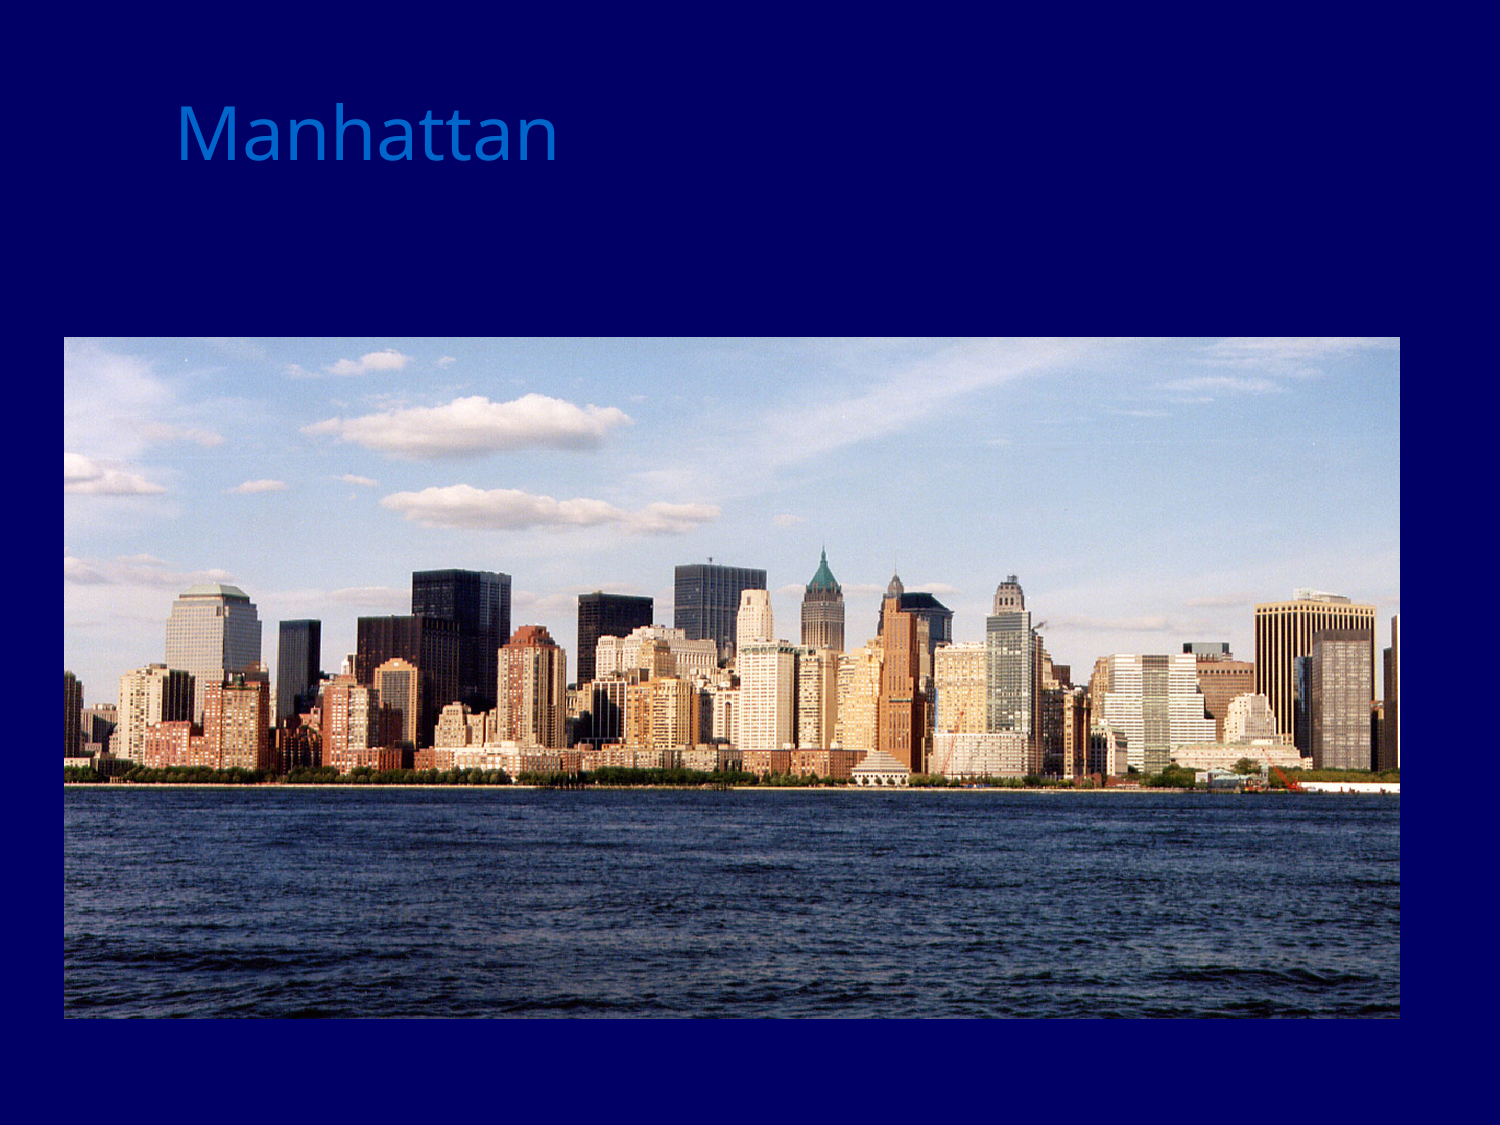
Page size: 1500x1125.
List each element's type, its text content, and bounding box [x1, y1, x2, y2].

text_box Manhattan [159, 78, 490, 266]
picture [64, 337, 1400, 1019]
